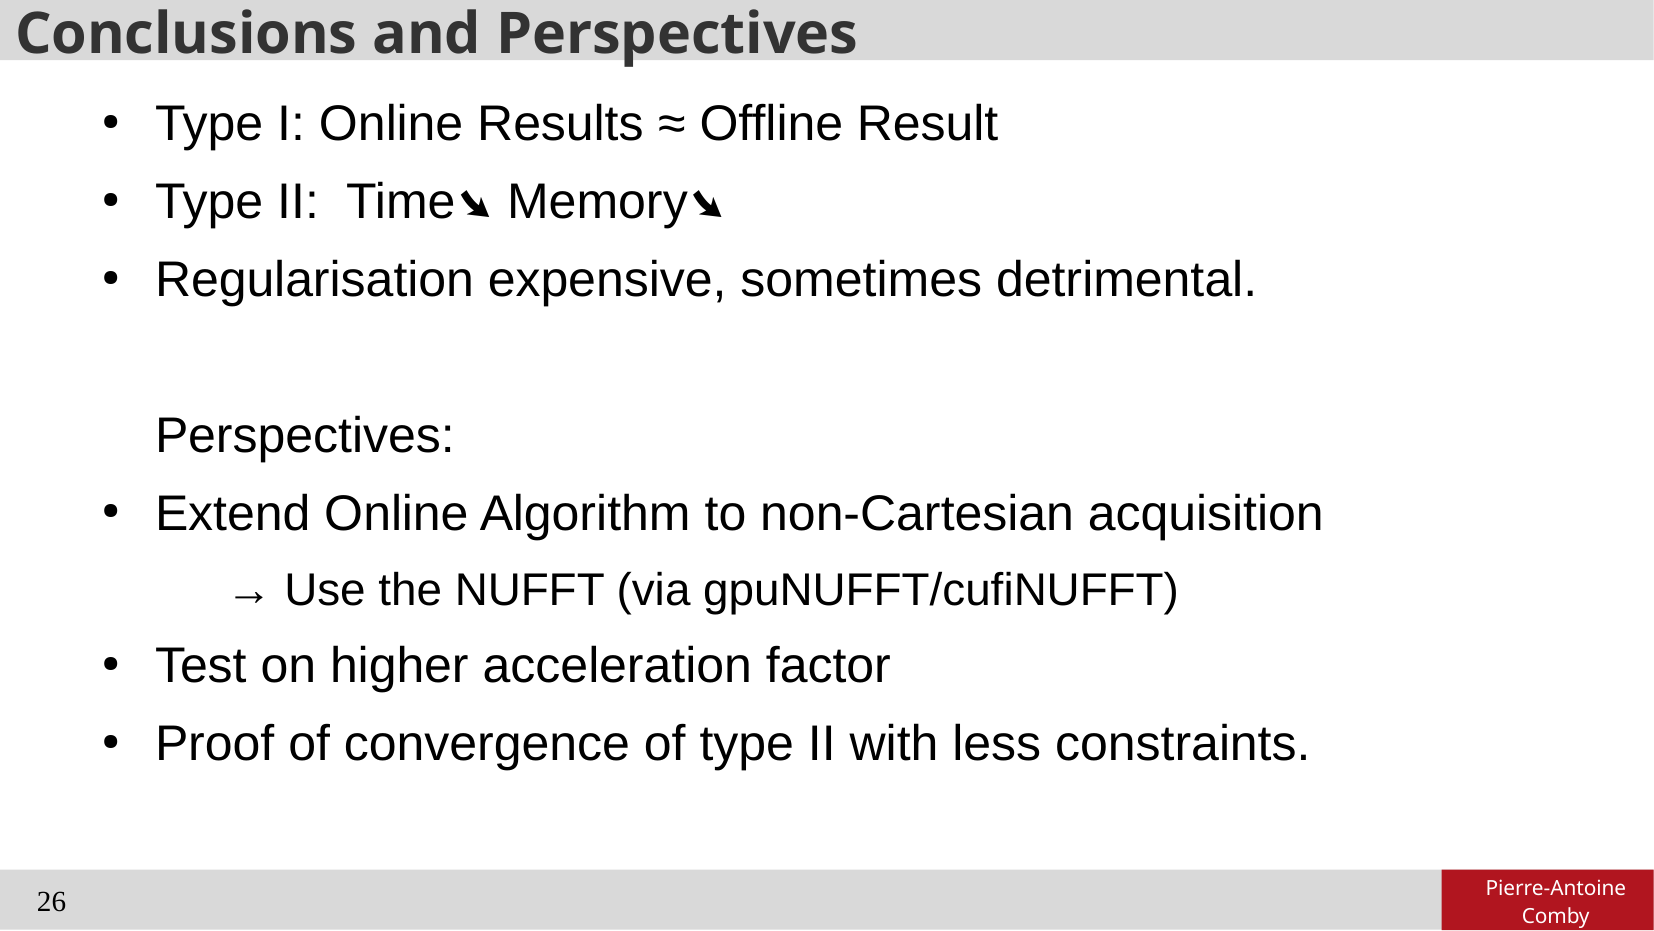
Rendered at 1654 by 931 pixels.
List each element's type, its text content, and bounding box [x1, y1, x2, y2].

title Conclusions and Perspectives [15, 0, 1504, 66]
list Type I: Online Results ≈ Offline Result Type II: Time➘ Memory➘ Regularisation expensive, sometimes detrimental. Perspectives: Extend Online Algorithm to non-Cartesian acquisition → Use the NUFFT (via gpuNUFFT/cufiNUFFT) Test on higher acceleration factor Proof of convergence of type II with less constraints. [84, 95, 1573, 827]
